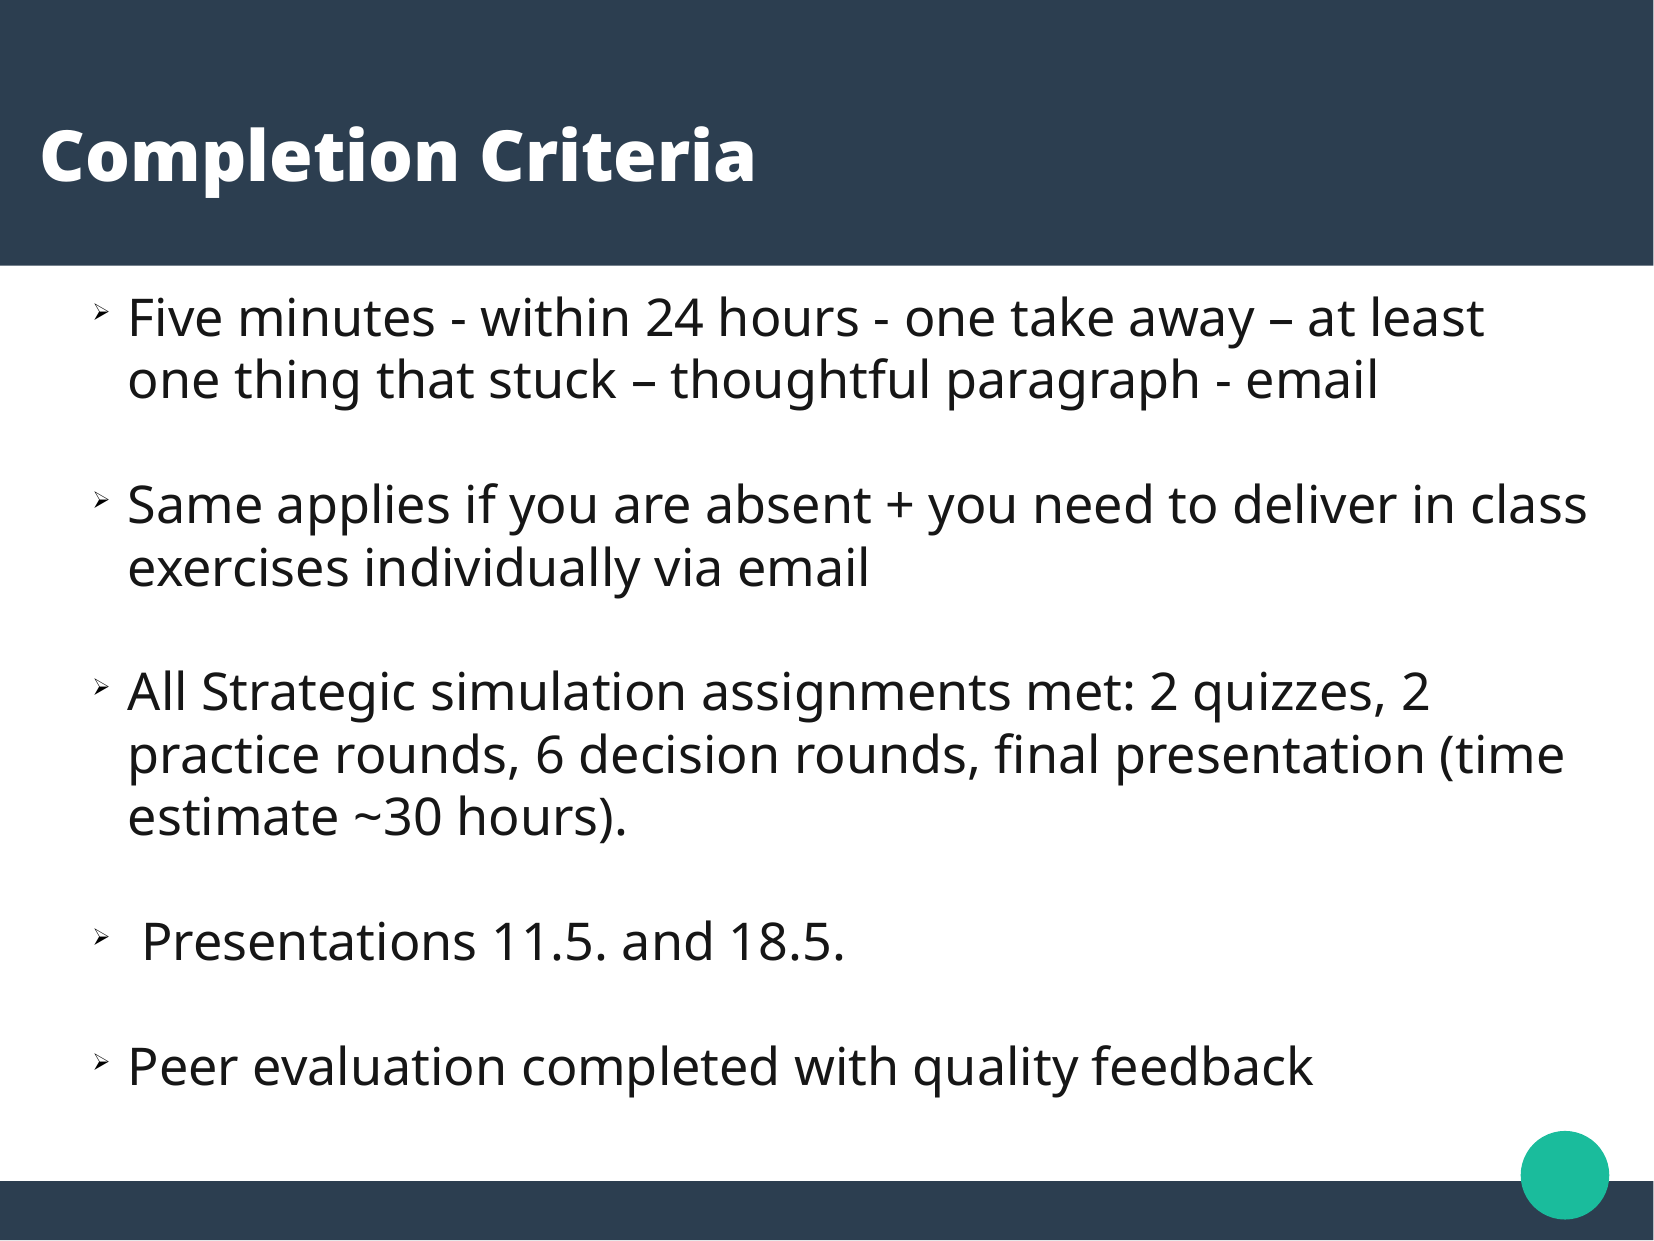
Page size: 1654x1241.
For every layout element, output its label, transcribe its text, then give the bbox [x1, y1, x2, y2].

title Completion Criteria [39, 75, 1576, 134]
text_box Five minutes - within 24 hours - one take away – at least one thing that stuck – thoughtful paragraph - email Same applies if you are absent + you need to deliver in class exercises individually via email All Strategic simulation assignments met: 2 quizzes, 2 practice rounds, 6 decision rounds, final presentation (time estimate ~30 hours). Presentations 11.5. and 18.5. Peer evaluation completed with quality feedback [6, 134, 1607, 354]
